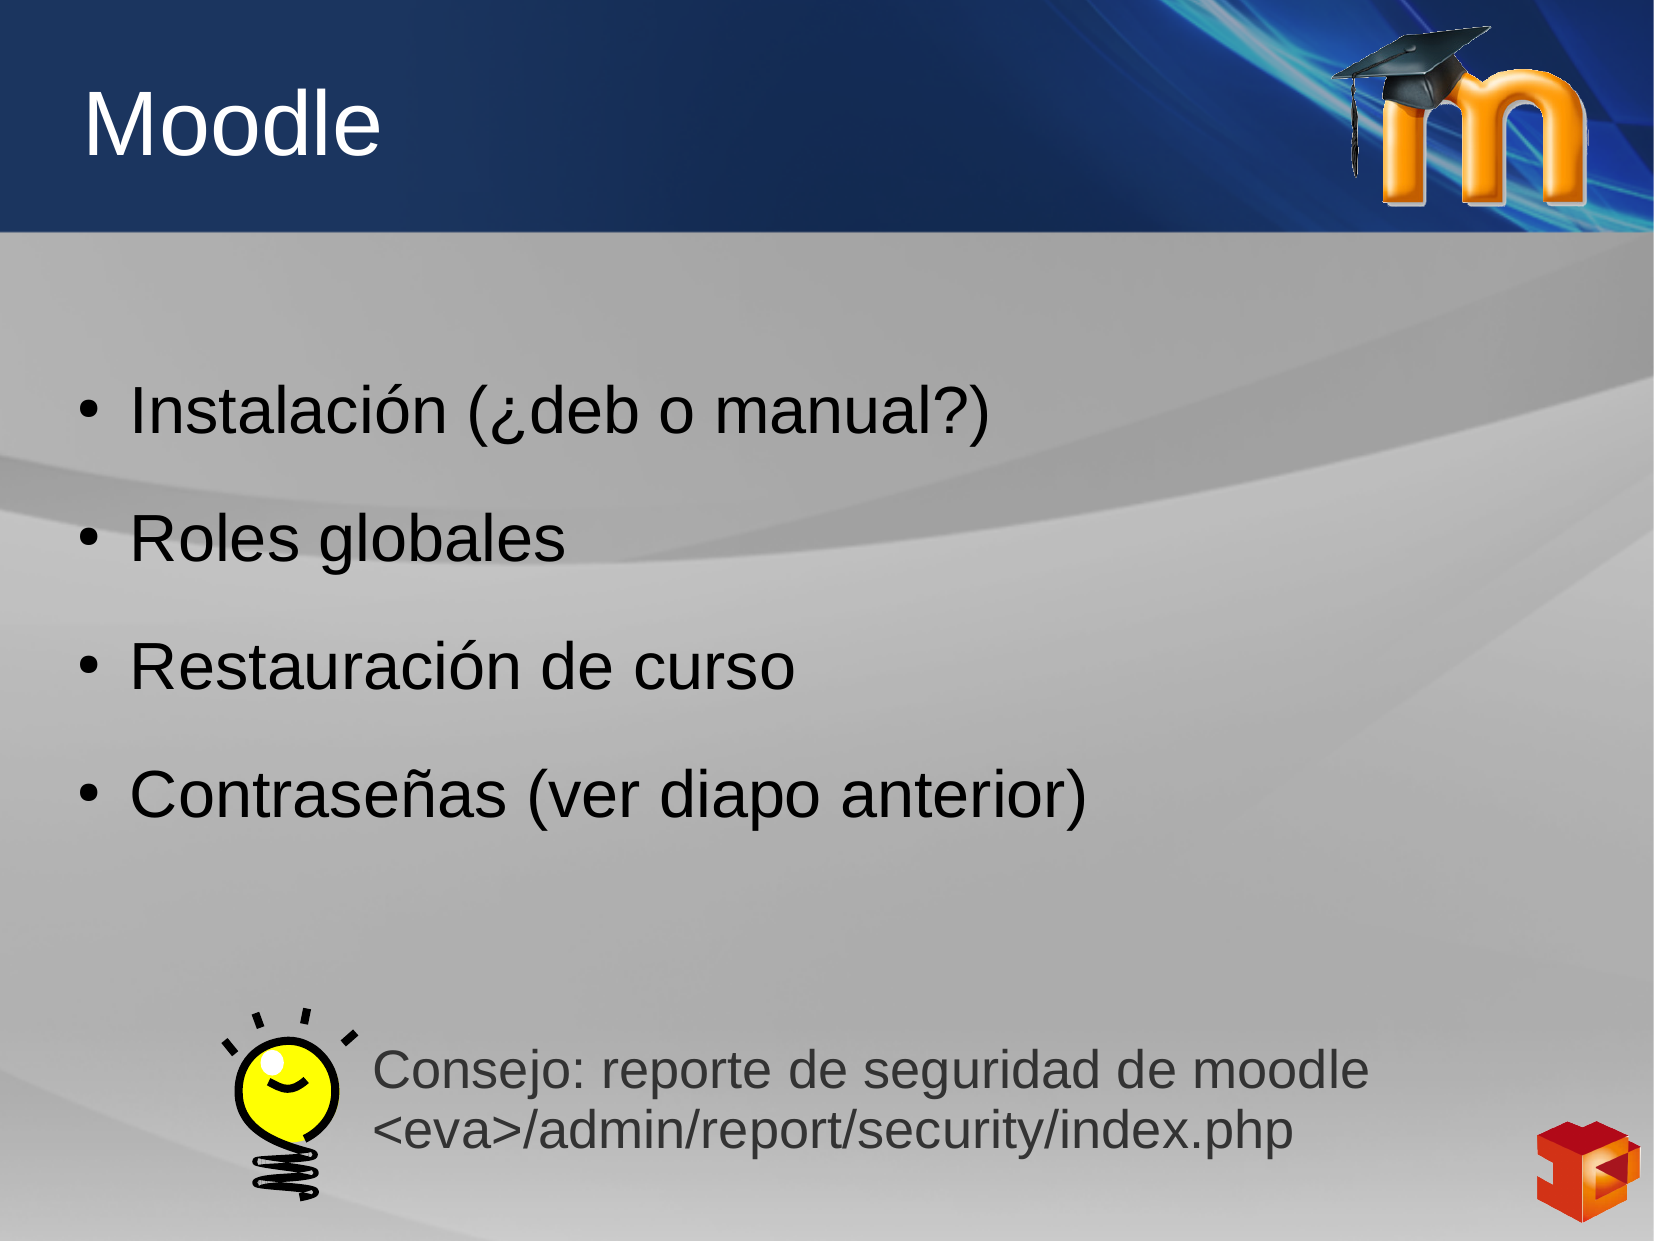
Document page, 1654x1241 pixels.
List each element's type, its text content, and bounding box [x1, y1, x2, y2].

list Consejo: reporte de seguridad de moodle <eva>/admin/report/security/index.php [372, 1039, 1436, 1171]
picture [0, 0, 1654, 1241]
list Instalación (¿deb o manual?) Roles globales Restauración de curso Contraseñas (ver diapo anterior) [59, 372, 1548, 910]
title Moodle [82, 19, 1571, 228]
